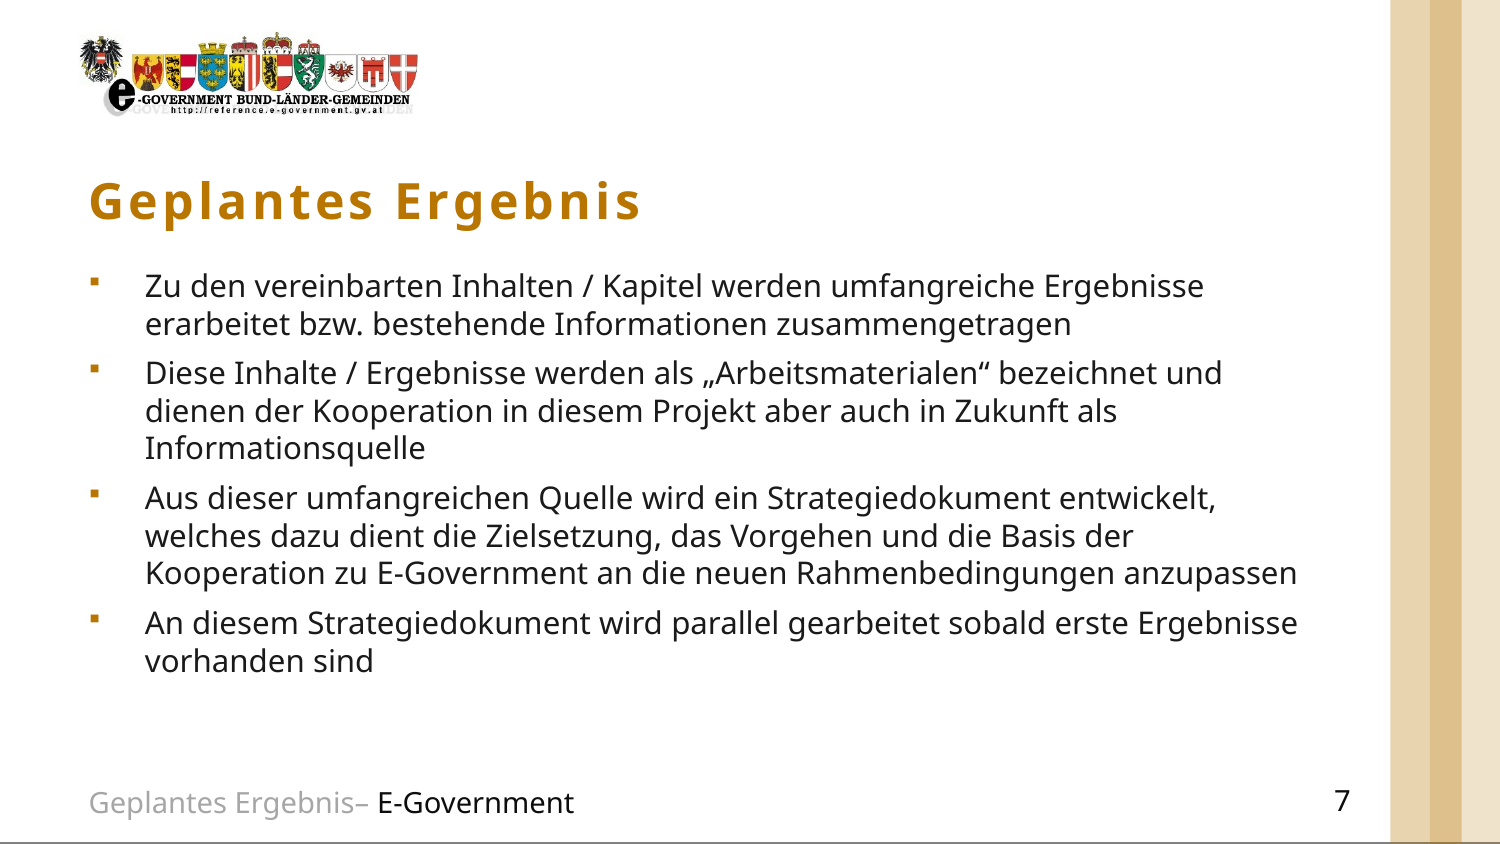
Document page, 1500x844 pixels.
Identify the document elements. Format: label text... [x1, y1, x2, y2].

list Zu den vereinbarten Inhalten / Kapitel werden umfangreiche Ergebnisse erarbeitet bzw. bestehende Informationen zusammengetragen Diese Inhalte / Ergebnisse werden als „Arbeitsmaterialen“ bezeichnet und dienen der Kooperation in diesem Projekt aber auch in Zukunft als Informationsquelle Aus dieser umfangreichen Quelle wird ein Strategiedokument entwickelt, welches dazu dient die Zielsetzung, das Vorgehen und die Basis der Kooperation zu E-Government an die neuen Rahmenbedingungen anzupassen An diesem Strategiedokument wird parallel gearbeitet sobald erste Ergebnisse vorhanden sind [88, 266, 1316, 756]
slide_number <number> [1217, 785, 1351, 819]
title Geplantes Ergebnis [88, 170, 1266, 252]
footer Geplantes Ergebnis– E-Government [88, 785, 1217, 819]
picture [0, 0, 1390, 842]
